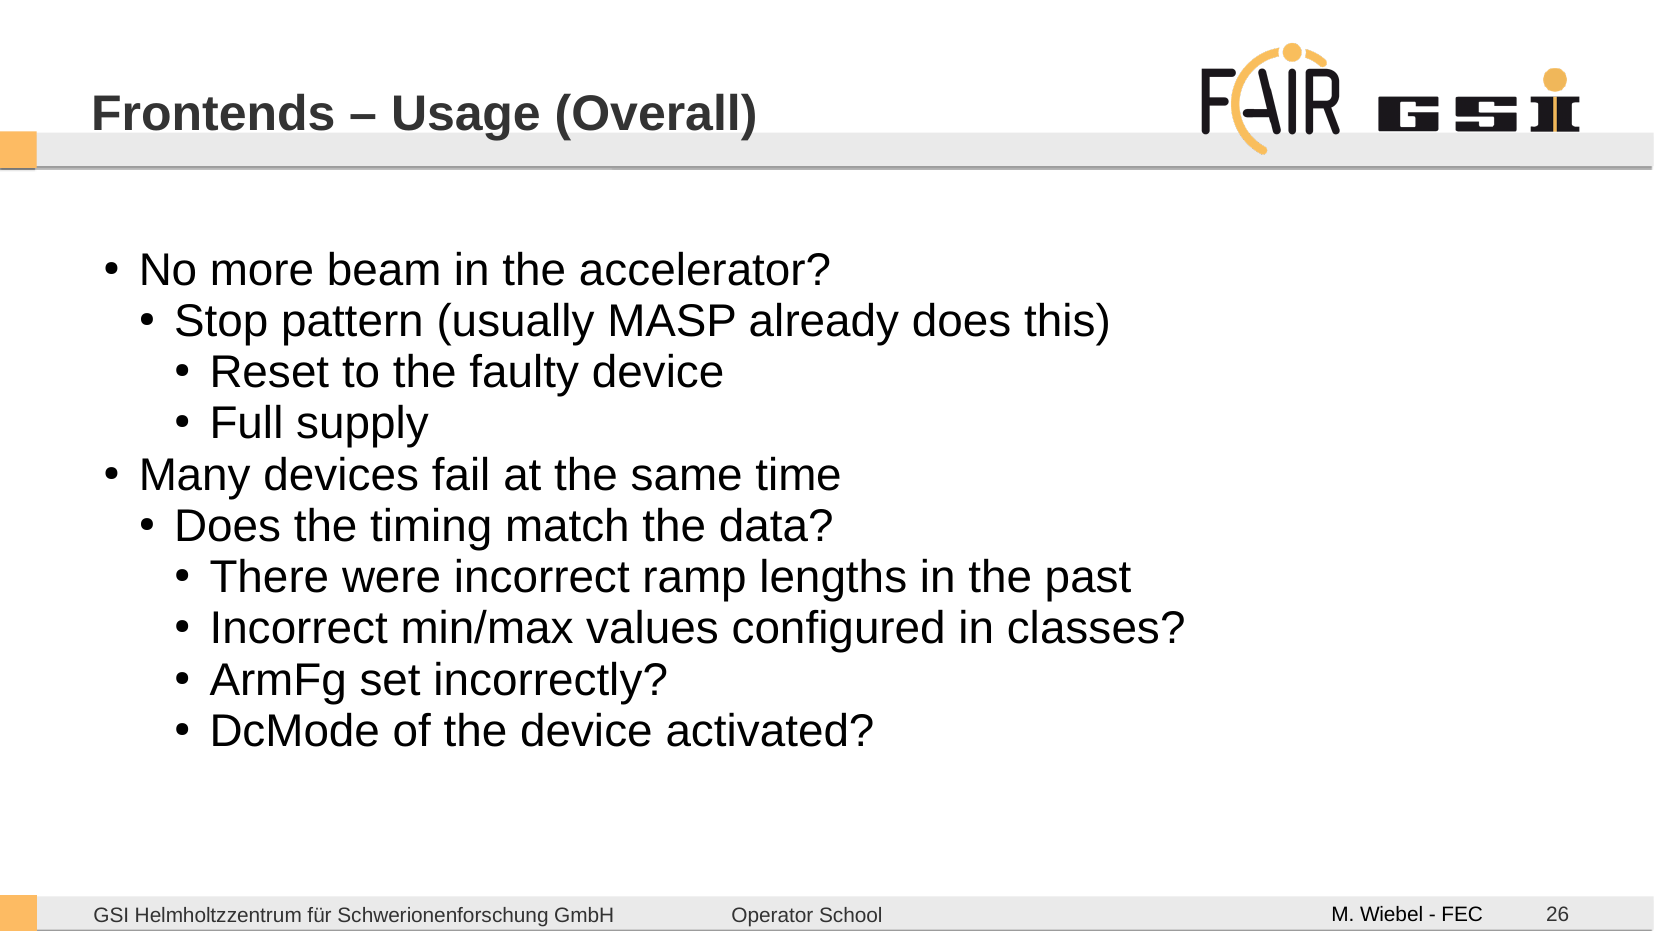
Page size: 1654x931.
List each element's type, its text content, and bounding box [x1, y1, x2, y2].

picture [1376, 65, 1581, 132]
title Frontends – Usage (Overall) [76, 41, 1288, 149]
picture [1200, 40, 1341, 157]
text_box No more beam in the accelerator? Stop pattern (usually MASP already does this) Reset to the faulty device Full supply Many devices fail at the same time Does the timing match the data? There were incorrect ramp lengths in the past Incorrect min/max values configured in classes? ArmFg set incorrectly? DcMode of the device activated? [88, 236, 1565, 827]
